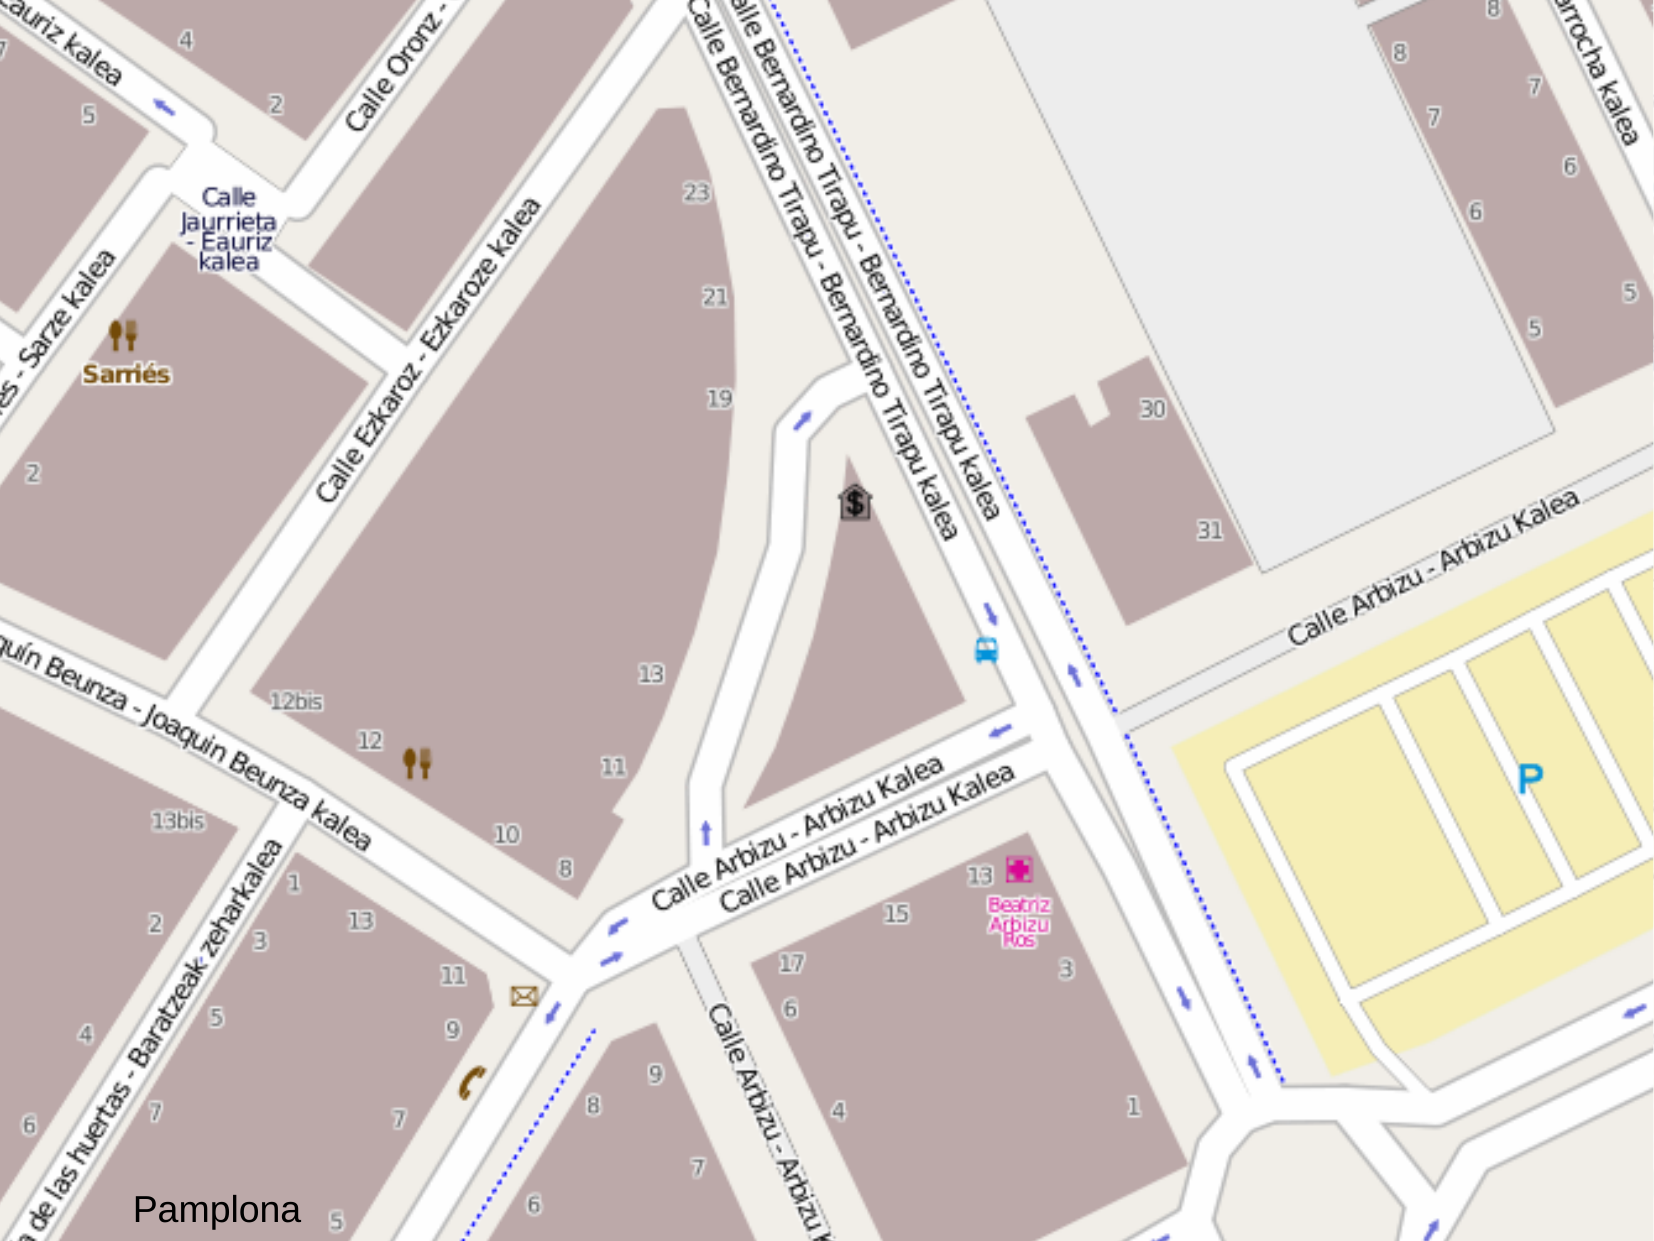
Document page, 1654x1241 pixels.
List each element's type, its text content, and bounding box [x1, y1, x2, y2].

picture [0, 0, 1654, 1241]
text_box Pamplona [118, 1181, 317, 1238]
